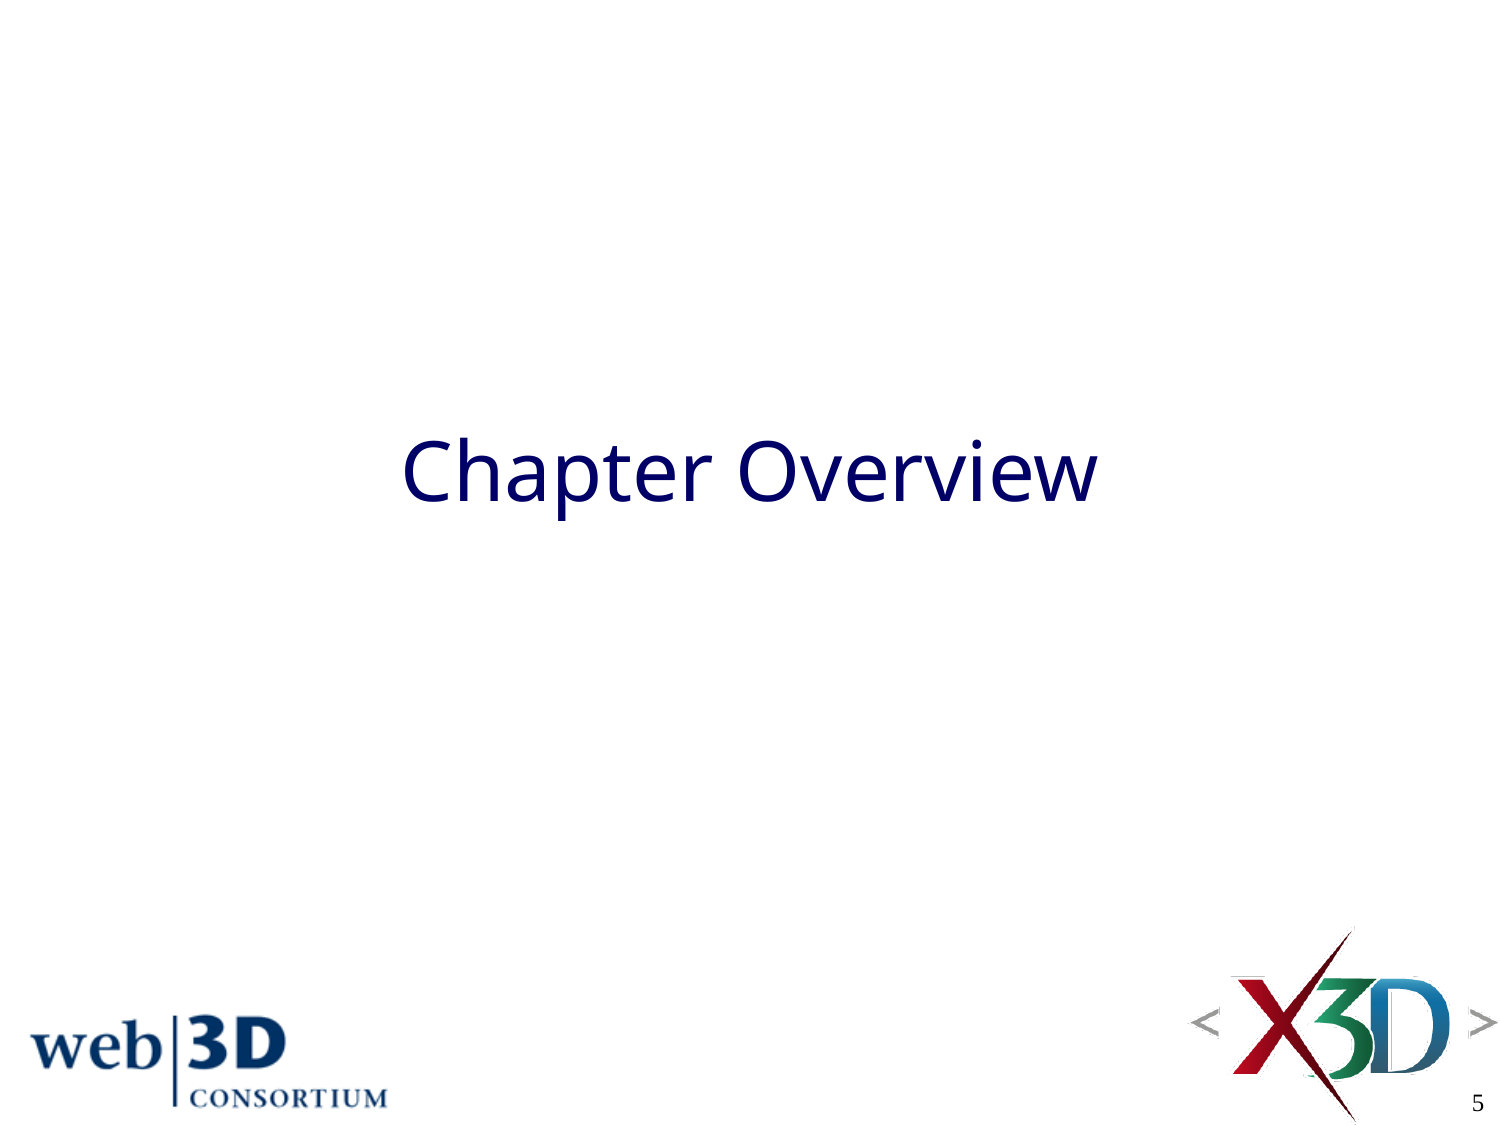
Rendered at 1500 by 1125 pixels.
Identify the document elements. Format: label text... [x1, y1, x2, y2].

title Chapter Overview [112, 374, 1388, 563]
picture [12, 998, 413, 1118]
picture [1187, 926, 1500, 1125]
